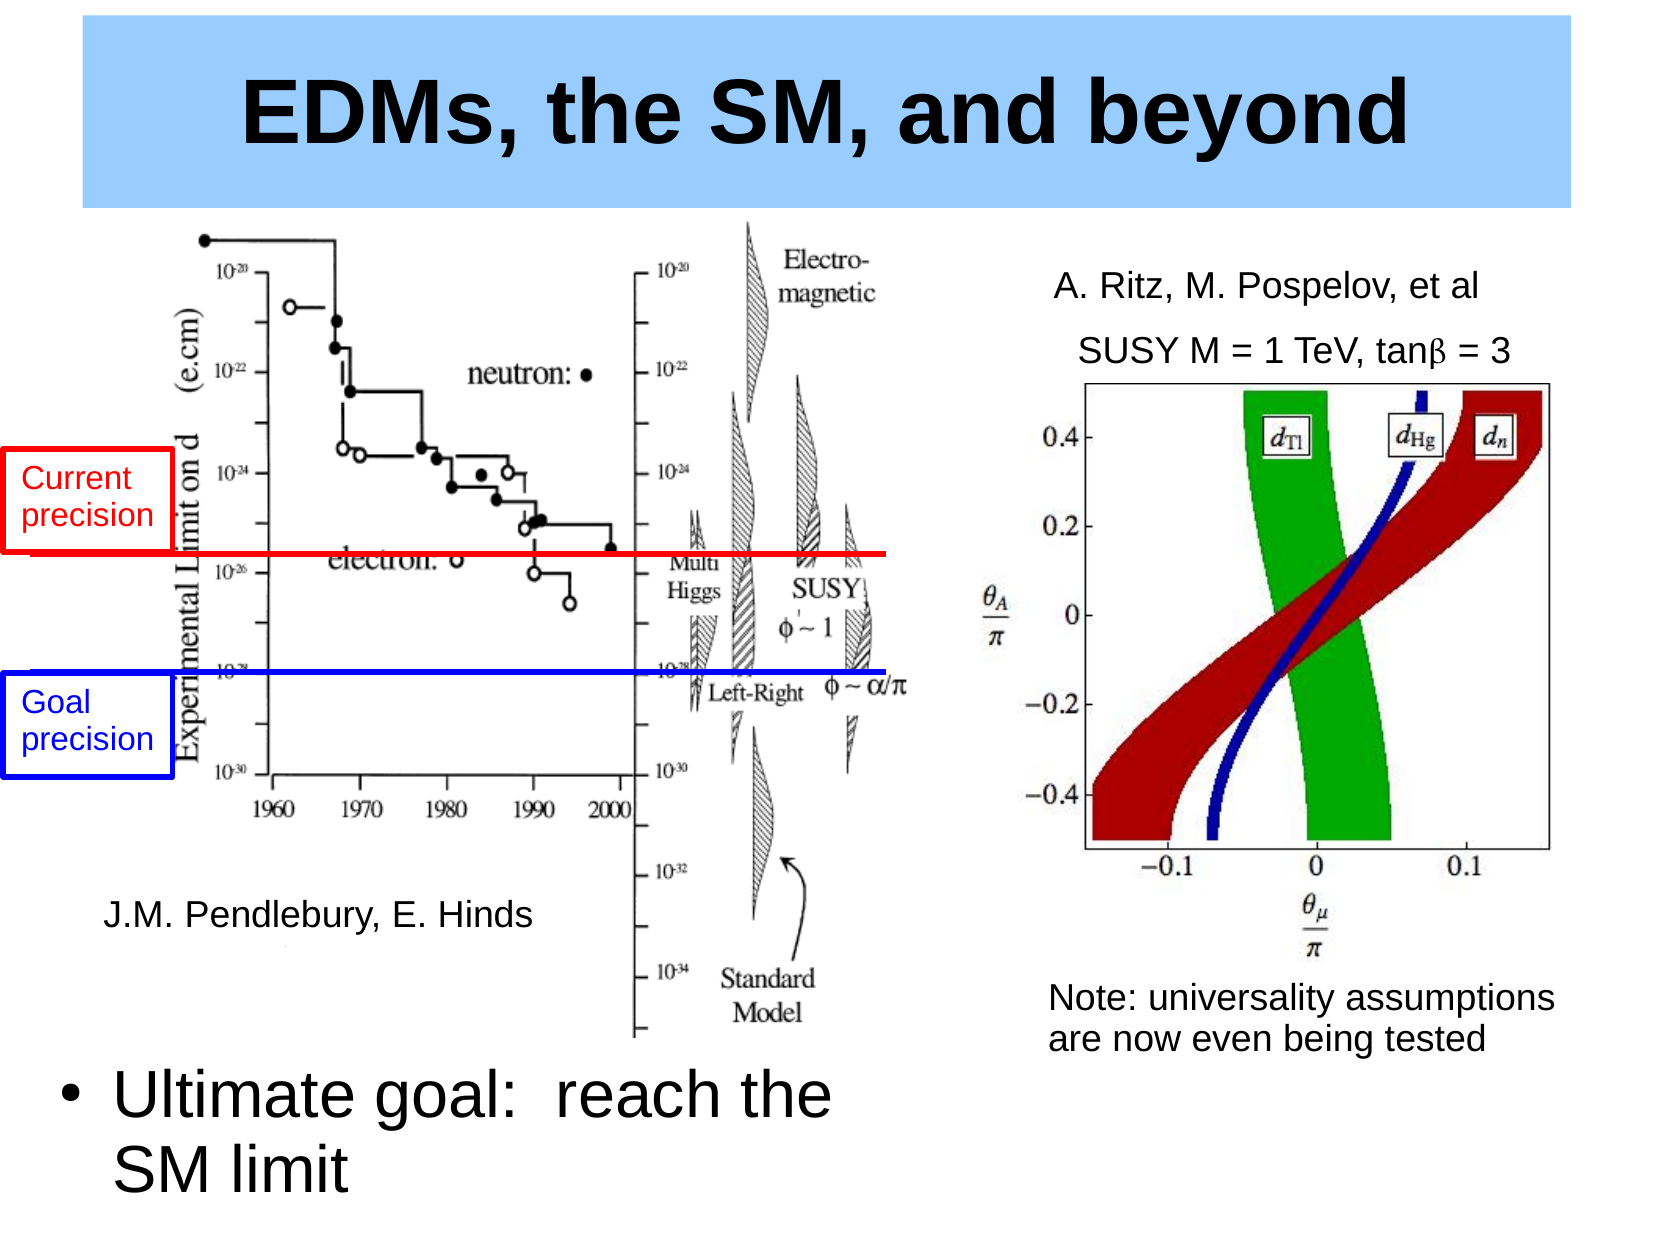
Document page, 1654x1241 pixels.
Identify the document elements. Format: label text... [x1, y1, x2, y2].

text_box Goal precision [3, 673, 173, 777]
text_box A. Ritz, M. Pospelov, et al [1038, 257, 1495, 319]
text_box SUSY M = 1 TeV, tan = 3 [1062, 322, 1530, 384]
text_box Note: universality assumptions are now even being tested [1033, 968, 1625, 1077]
text_box J.M. Pendlebury, E. Hinds [88, 885, 549, 948]
picture [980, 383, 1552, 963]
list Ultimate goal: reach the SM limit [41, 1057, 904, 1224]
title EDMs, the SM, and beyond [82, 15, 1571, 208]
text_box Current precision [3, 448, 173, 553]
picture [163, 208, 916, 1038]
